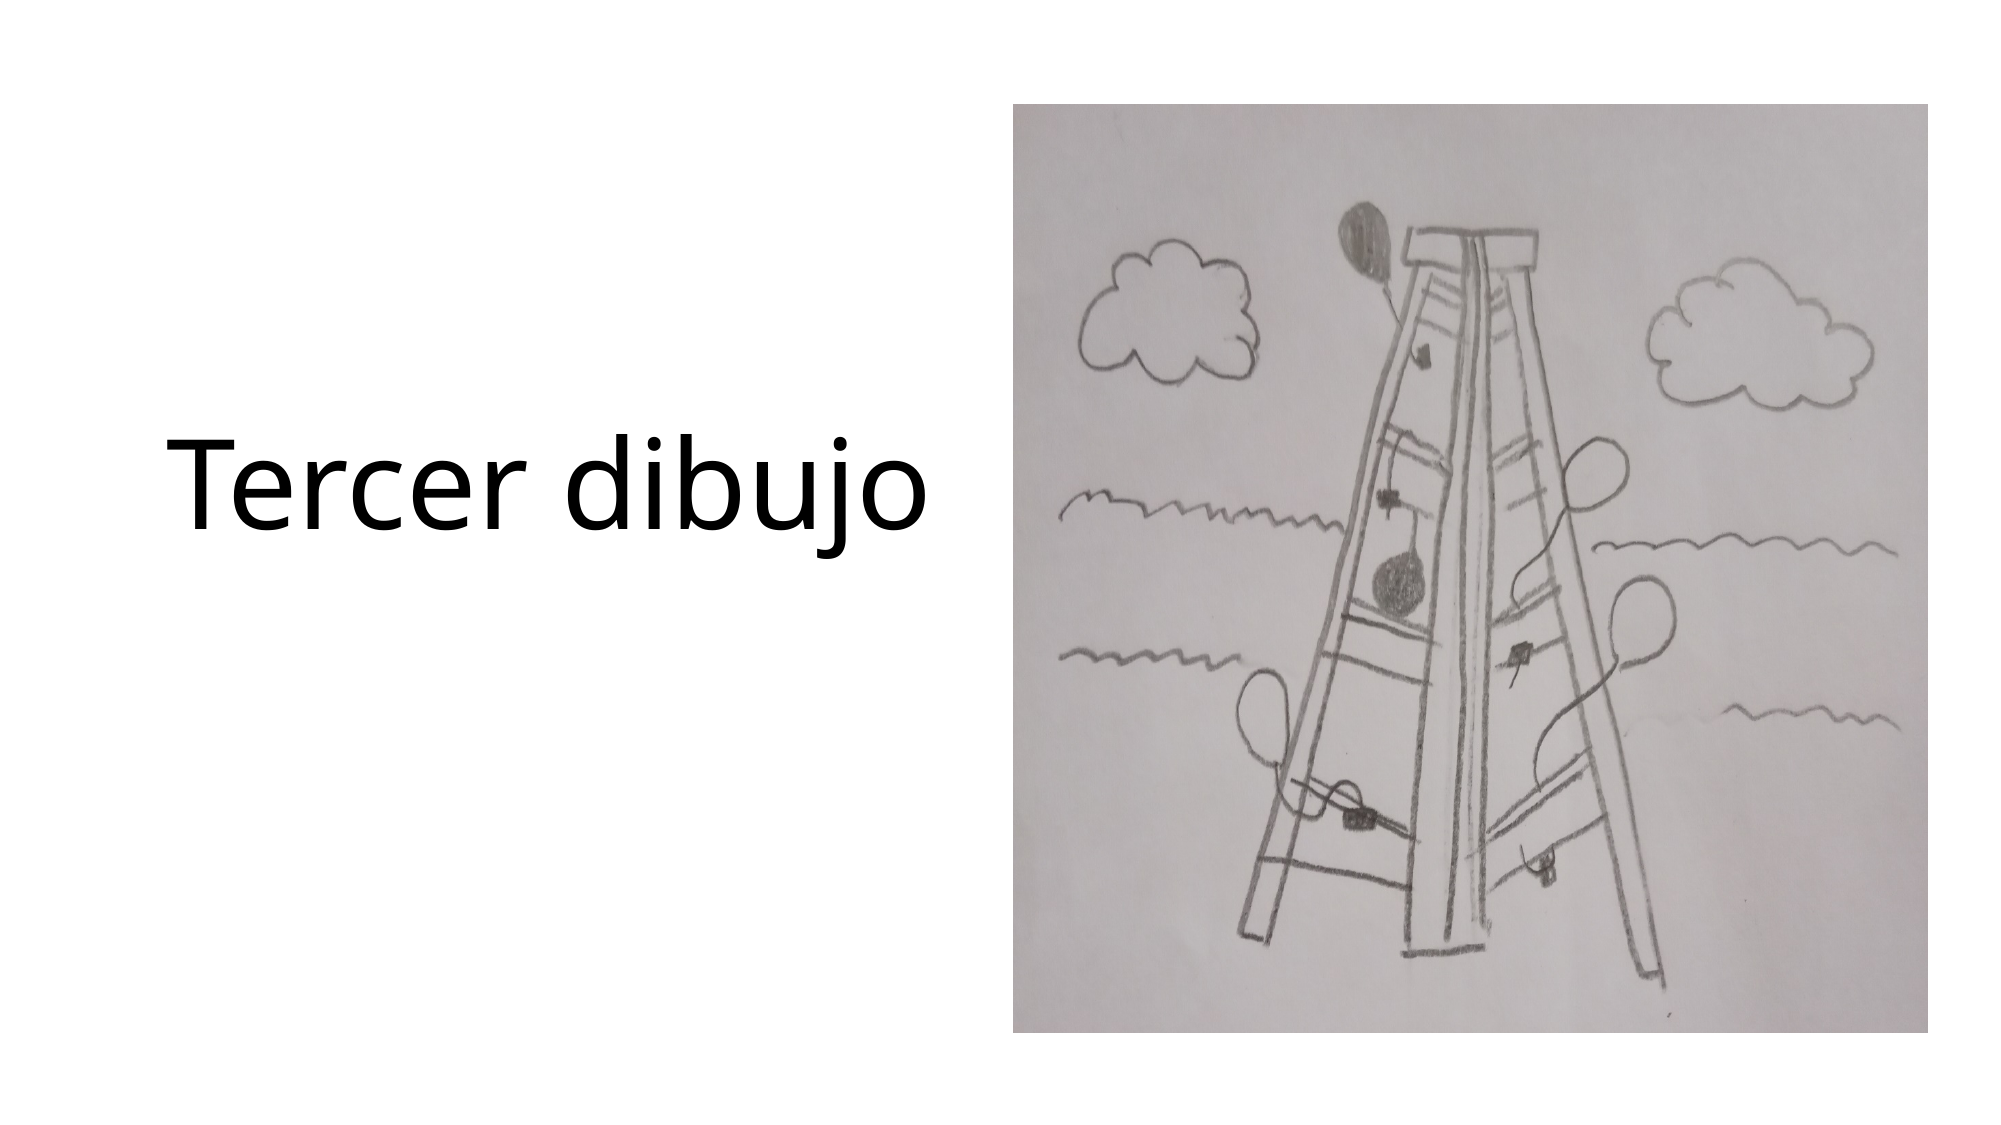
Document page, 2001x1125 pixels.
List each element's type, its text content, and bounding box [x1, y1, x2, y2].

picture [1013, 104, 1928, 1033]
title Tercer dibujo [151, 36, 1877, 1052]
